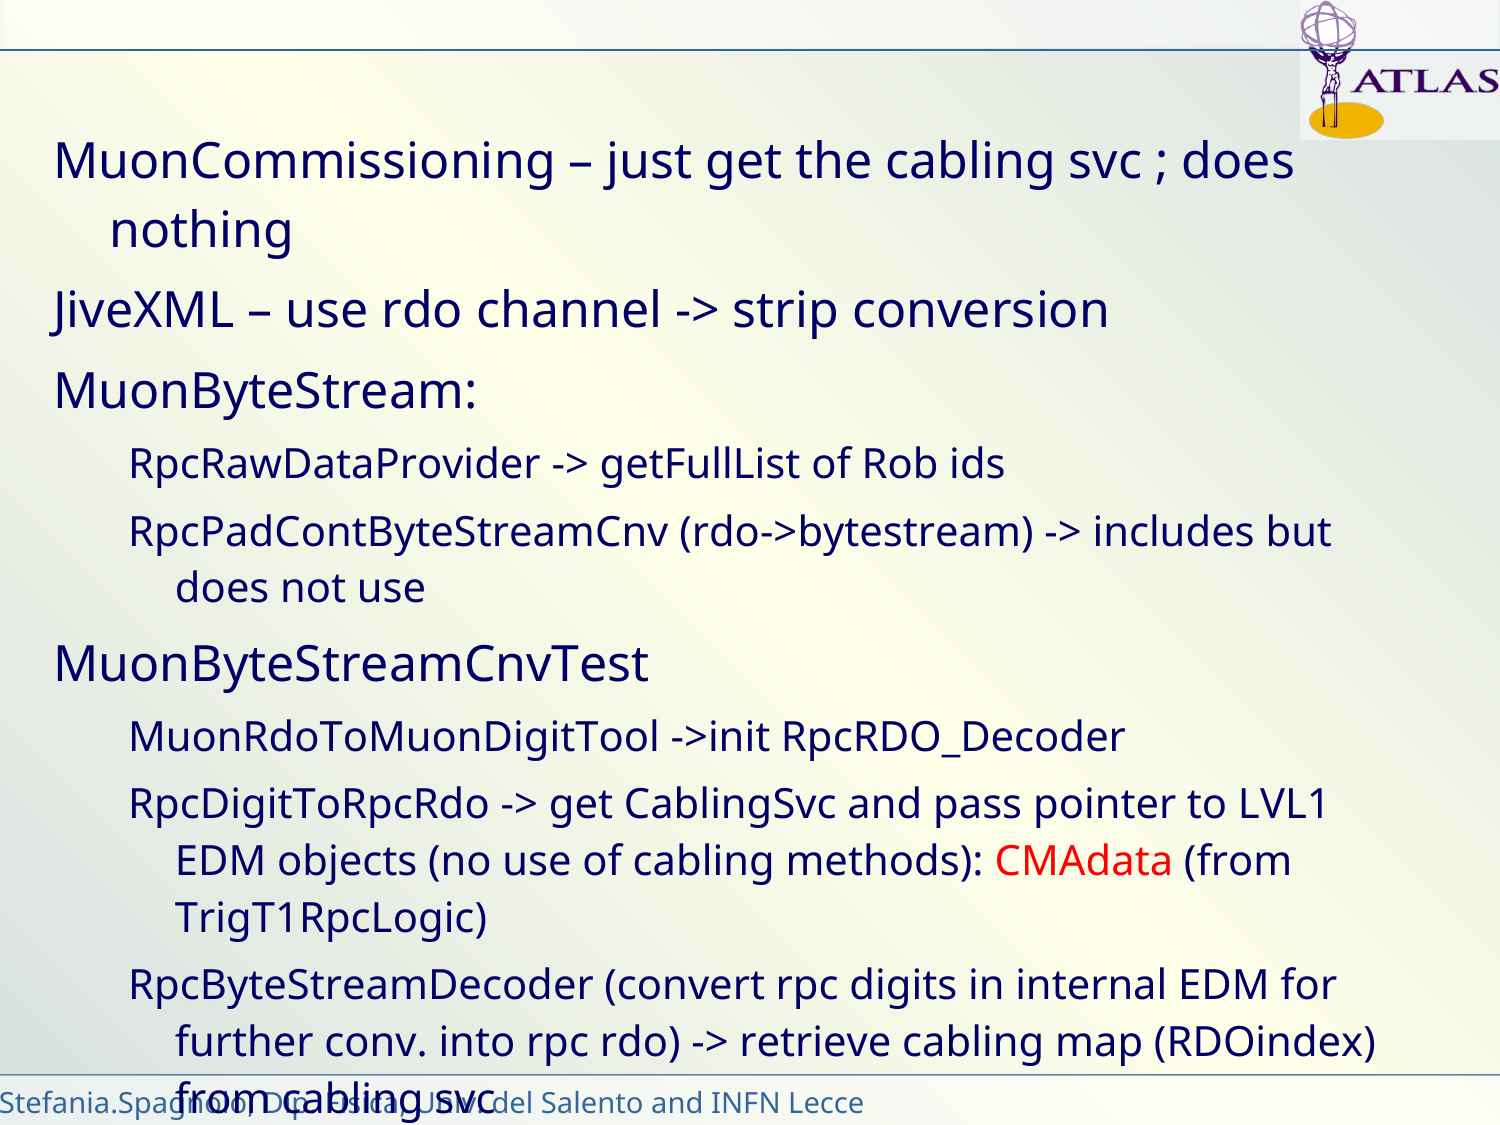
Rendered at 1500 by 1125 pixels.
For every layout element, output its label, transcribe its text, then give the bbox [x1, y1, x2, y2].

picture [1299, 51, 1500, 140]
picture [1299, 0, 1500, 49]
list MuonCommissioning – just get the cabling svc ; does nothing JiveXML – use rdo channel -> strip conversion MuonByteStream: RpcRawDataProvider -> getFullList of Rob ids RpcPadContByteStreamCnv (rdo->bytestream) -> includes but does not use MuonByteStreamCnvTest MuonRdoToMuonDigitTool ->init RpcRDO_Decoder RpcDigitToRpcRdo -> get CablingSvc and pass pointer to LVL1 EDM objects (no use of cabling methods): CMAdata (from TrigT1RpcLogic) RpcByteStreamDecoder (convert rpc digits in internal EDM for further conv. into rpc rdo) -> retrieve cabling map (RDOindex) from cabling svc RpcByteStreamEncoder -> just includes; does nothing [53, 125, 1412, 1080]
